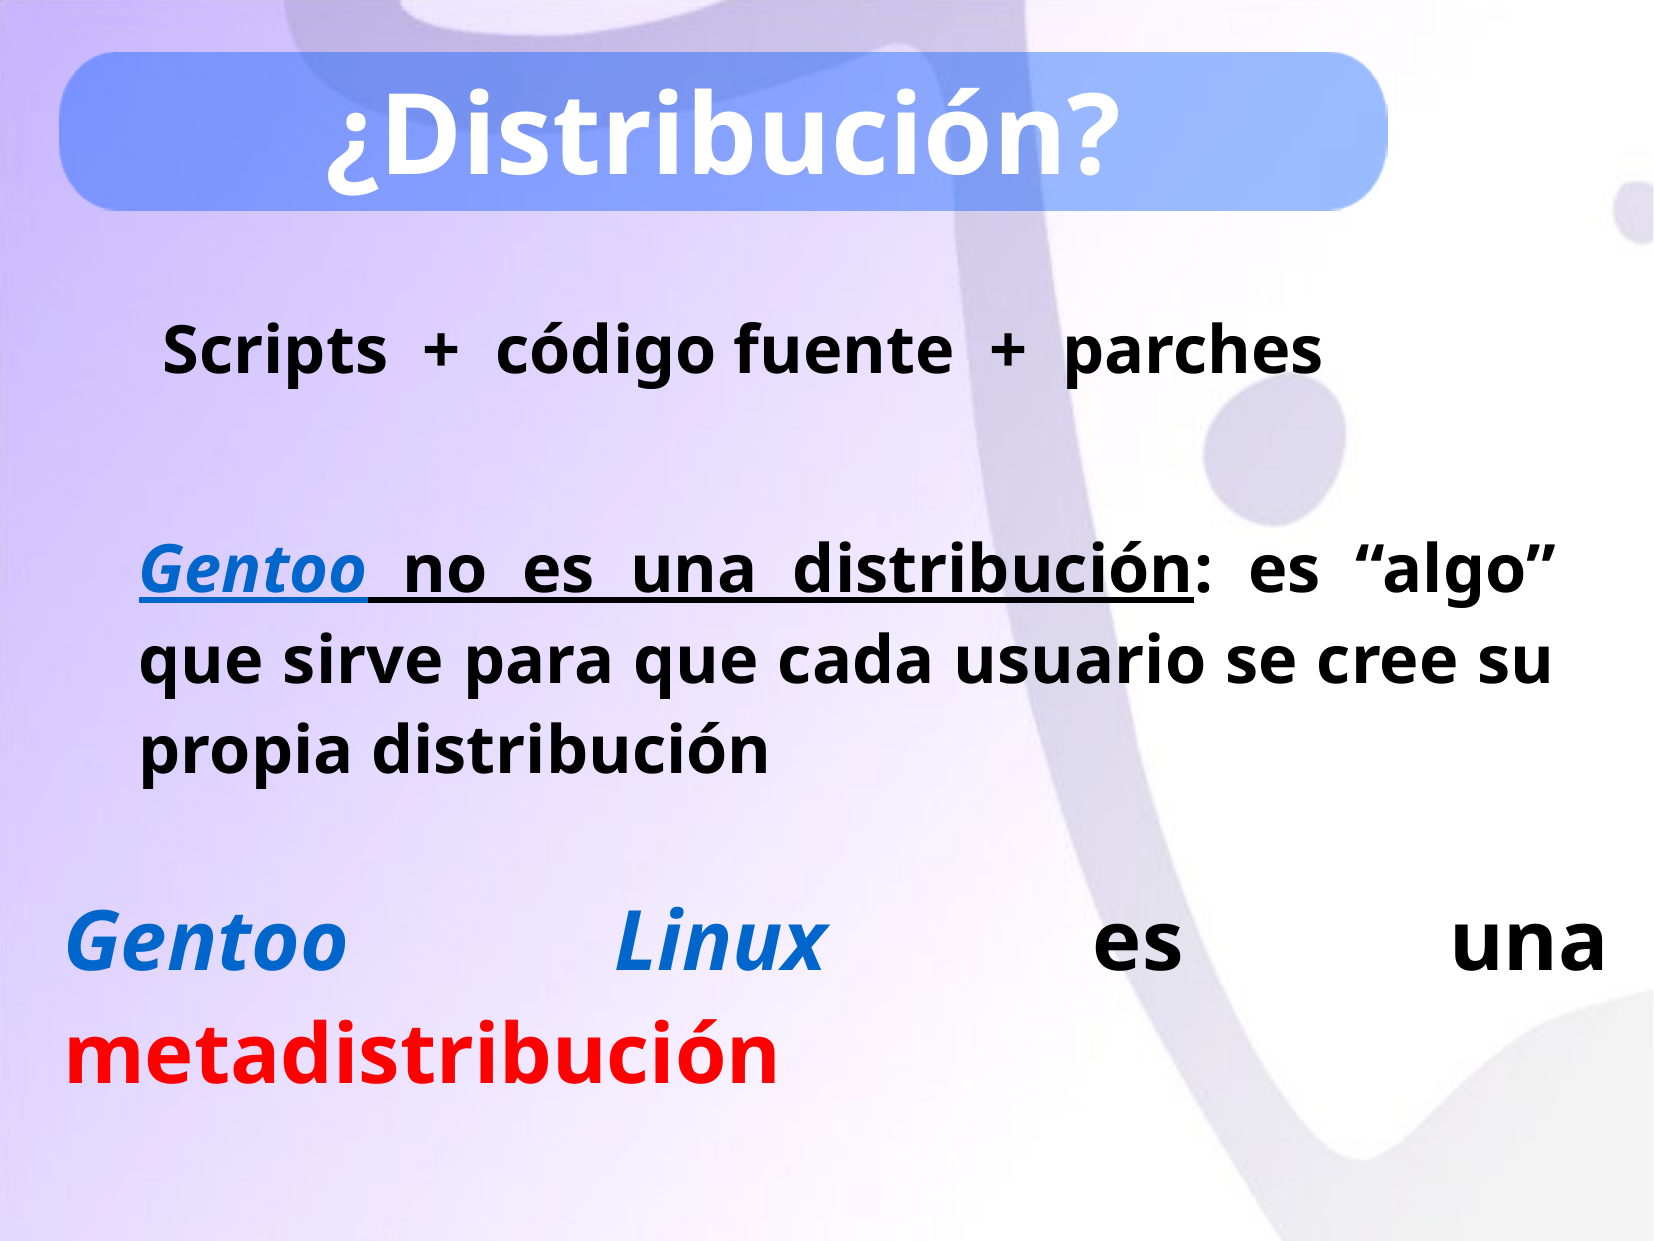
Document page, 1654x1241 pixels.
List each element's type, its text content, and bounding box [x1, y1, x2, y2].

text_box Scripts + código fuente + parches [147, 295, 1536, 399]
picture [0, 0, 1654, 1241]
text_box Gentoo Linux es una metadistribución [48, 874, 1625, 1010]
text_box Gentoo no es una distribución: es “algo” que sirve para que cada usuario se cree su propia distribución [124, 513, 1571, 756]
